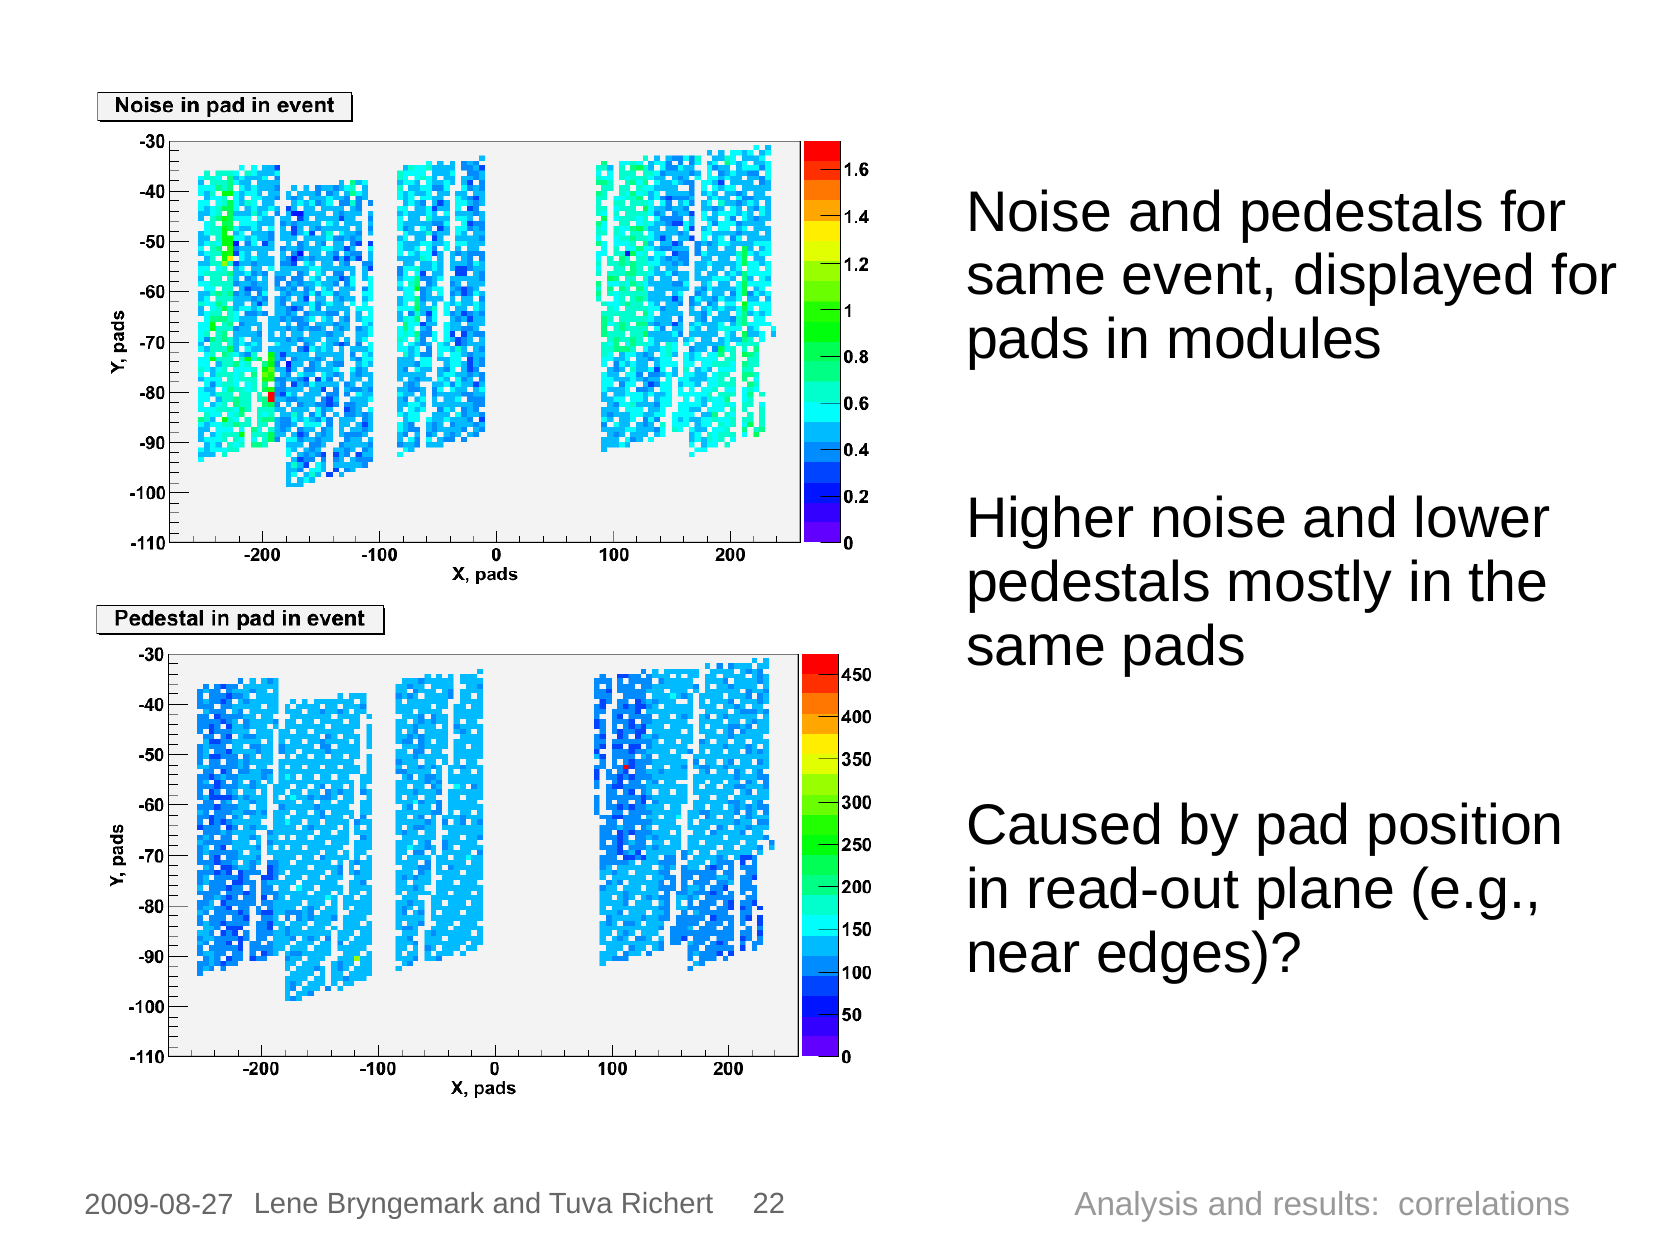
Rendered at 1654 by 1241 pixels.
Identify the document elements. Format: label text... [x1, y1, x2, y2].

list Noise and pedestals for same event, displayed for pads in modules Higher noise and lower pedestals mostly in the same pads Caused by pad position in read-out plane (e.g., near edges)? [966, 179, 1621, 998]
picture [90, 90, 879, 593]
title Analysis and results: correlations [82, 1177, 1572, 1232]
picture [89, 603, 877, 1107]
